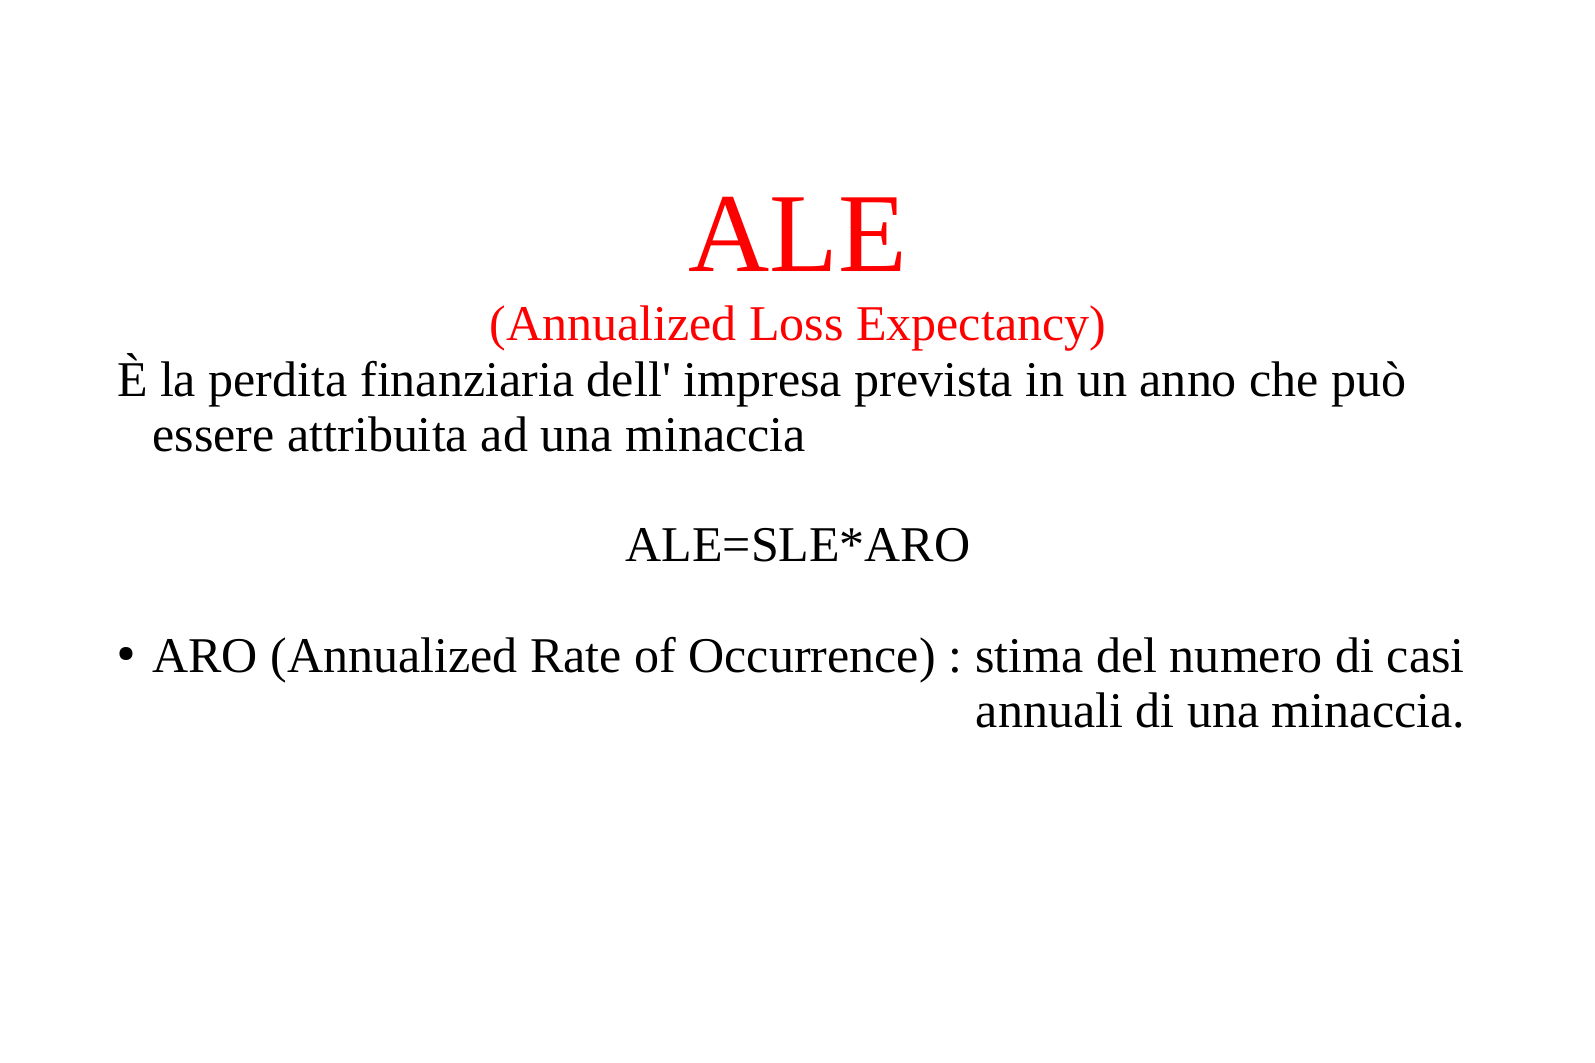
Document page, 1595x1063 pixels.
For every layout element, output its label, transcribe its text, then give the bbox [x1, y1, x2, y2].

subtitle ALE (Annualized Loss Expectancy) È la perdita finanziaria dell' impresa prevista in un anno che può essere attribuita ad una minaccia ALE=SLE*ARO ARO (Annualized Rate of Occurrence) : stima del numero di casi annuali di una minaccia. [117, 0, 1479, 1063]
